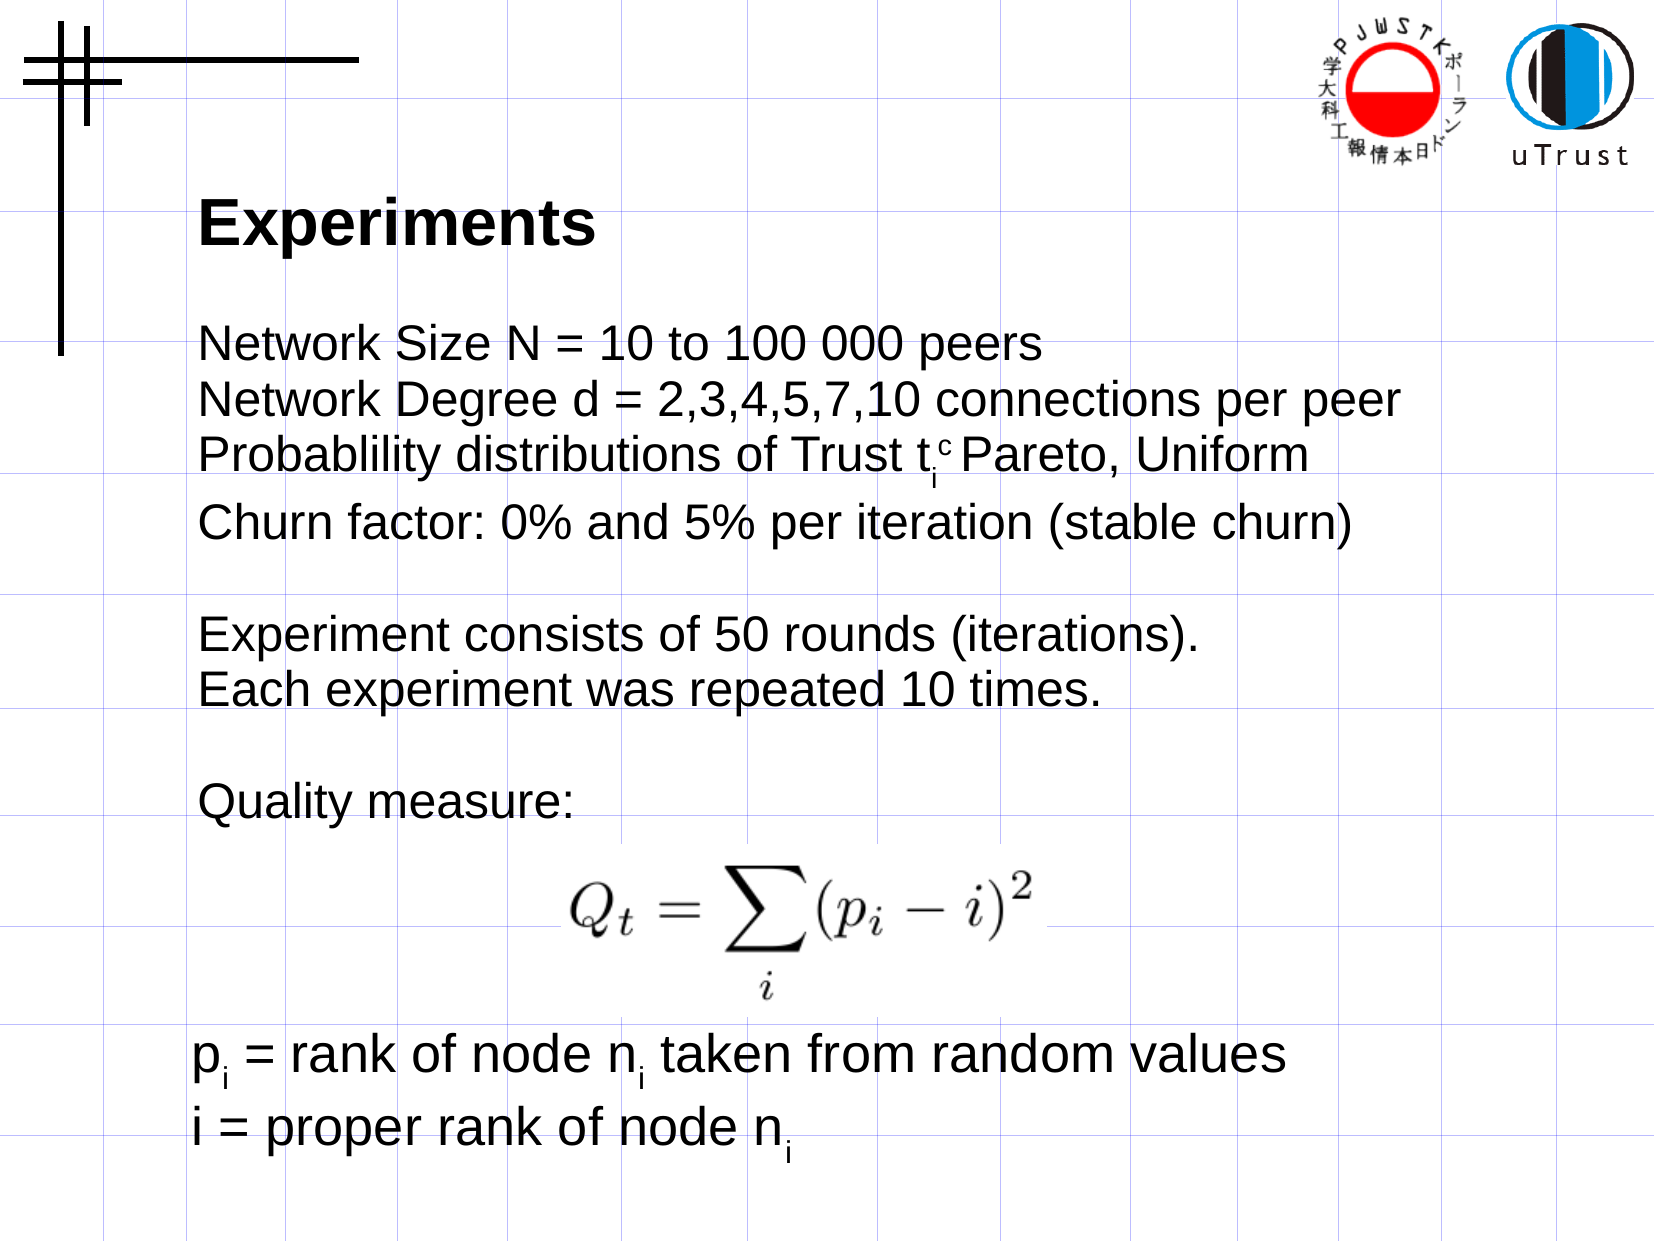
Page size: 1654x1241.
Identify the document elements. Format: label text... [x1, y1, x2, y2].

picture [1304, 0, 1479, 178]
text_box pi = rank of node ni taken from random values i = proper rank of node ni [177, 1015, 1304, 1178]
picture [1506, 23, 1634, 165]
text_box Experiments Network Size N = 10 to 100 000 peers Network Degree d = 2,3,4,5,7,10 connections per peer Probablility distributions of Trust tic Pareto, Uniform Churn factor: 0% and 5% per iteration (stable churn) Experiment consists of 50 rounds (iterations). Each experiment was repeated 10 times. Quality measure: [182, 177, 1459, 837]
picture [561, 844, 1047, 1015]
picture [1512, 30, 1565, 125]
